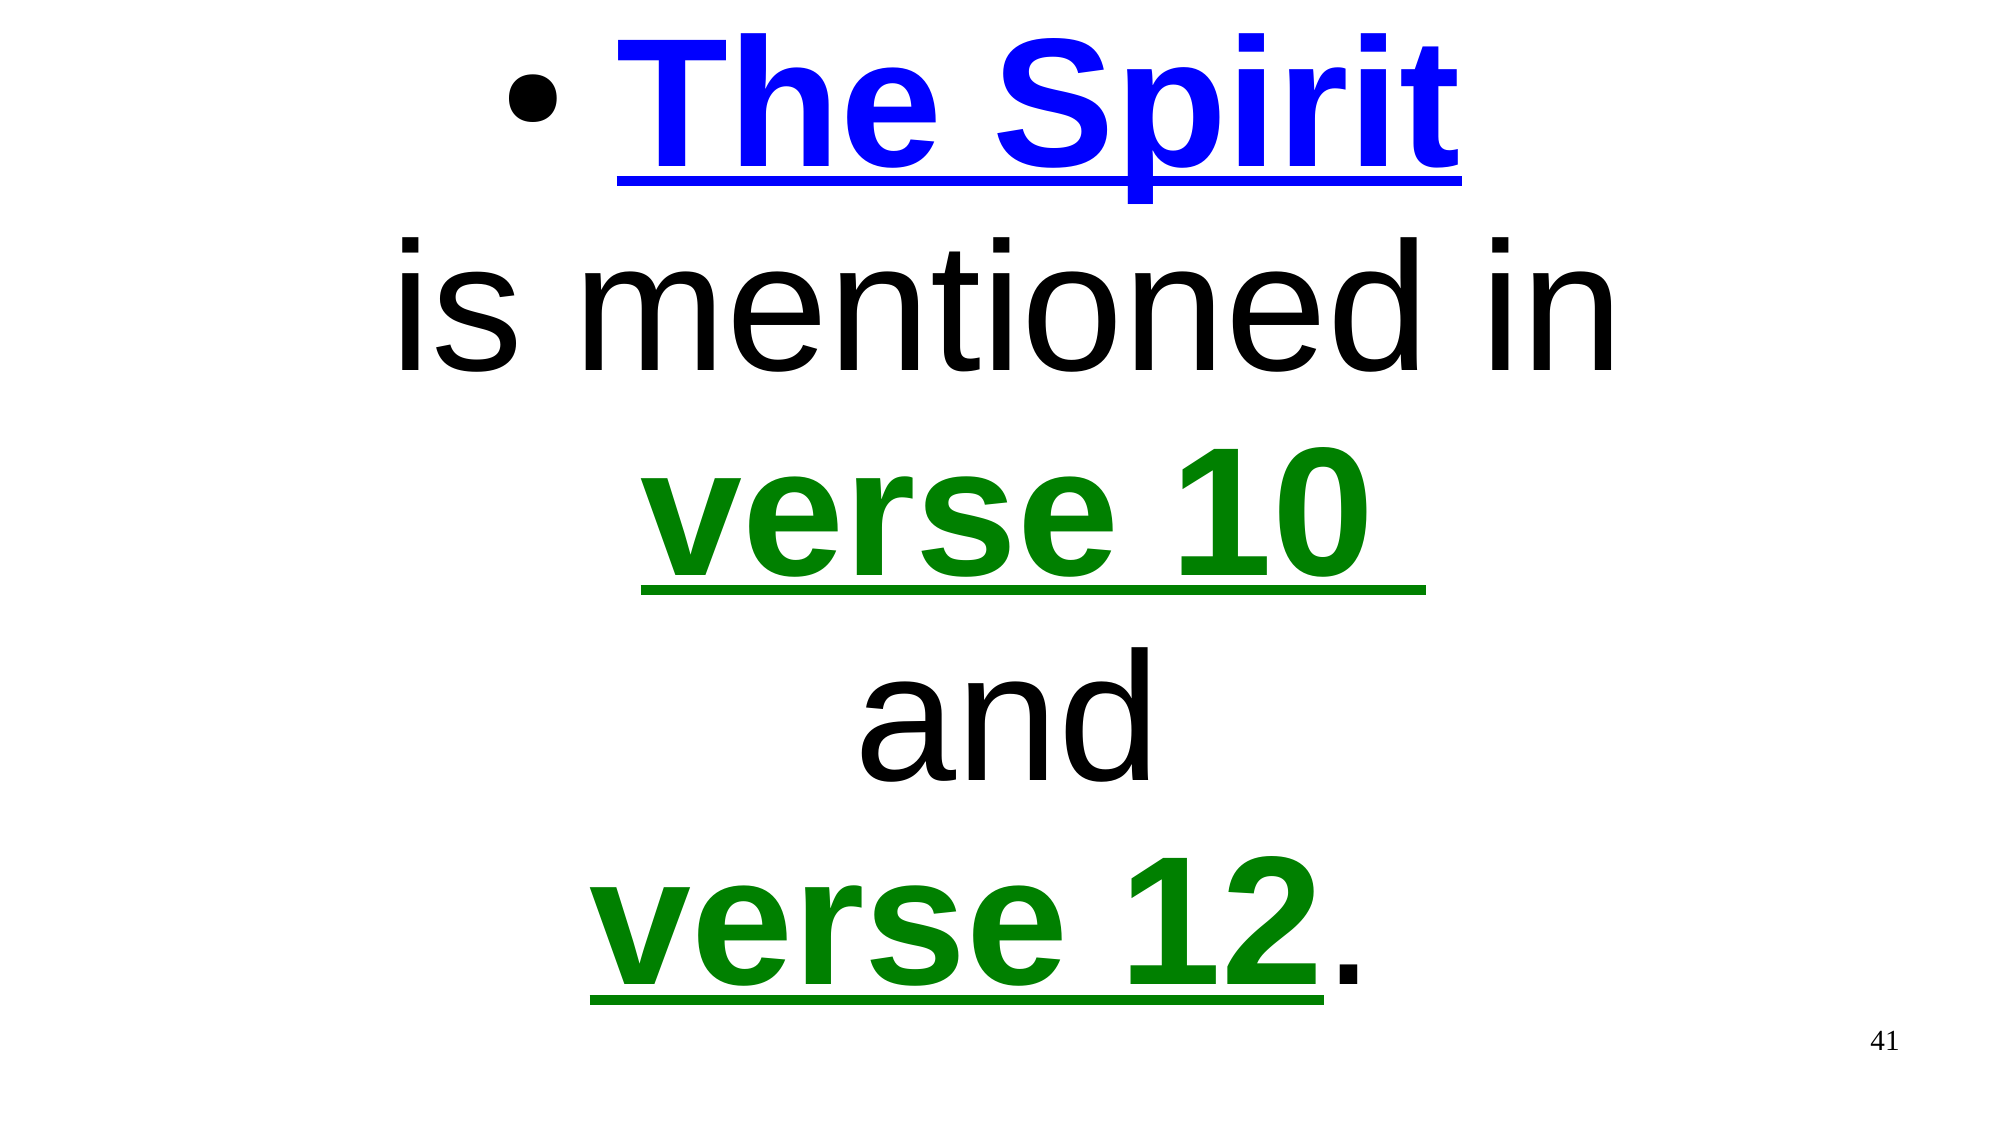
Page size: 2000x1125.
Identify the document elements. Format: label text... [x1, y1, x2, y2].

list The Spirit is mentioned in verse 10 and verse 12. [0, 0, 1996, 1123]
